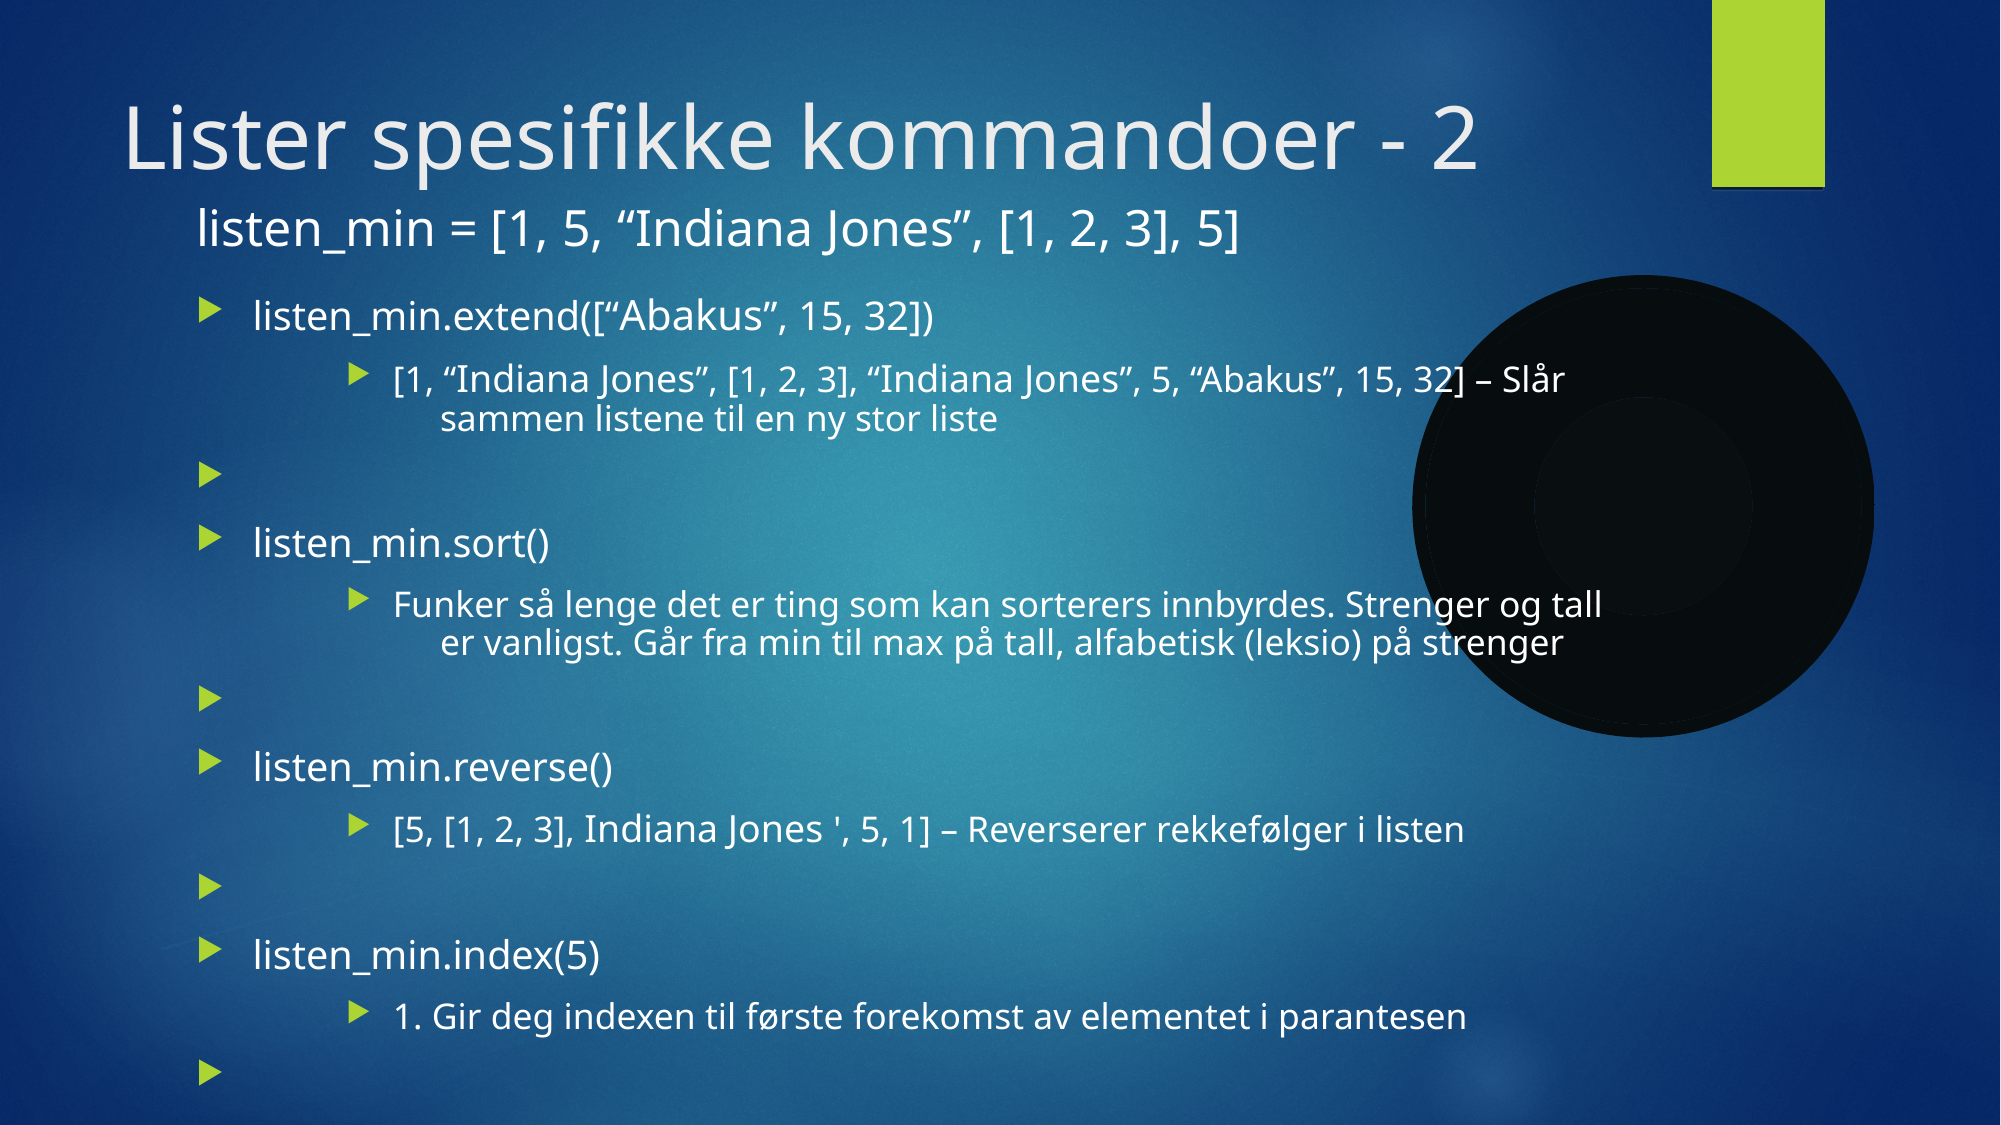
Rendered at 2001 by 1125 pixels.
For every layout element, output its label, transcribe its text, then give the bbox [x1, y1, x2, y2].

text_box listen_min = [1, 5, “Indiana Jones”, [1, 2, 3], 5] [181, 189, 1257, 264]
list listen_min.extend([“Abakus”, 15, 32]) [1, “Indiana Jones”, [1, 2, 3], “Indiana Jones”, 5, “Abakus”, 15, 32] – Slår sammen listene til en ny stor liste listen_min.sort() Funker så lenge det er ting som kan sorterers innbyrdes. Strenger og tall er vanligst. Går fra min til max på tall, alfabetisk (leksio) på strenger listen_min.reverse() [5, [1, 2, 3], Indiana Jones ', 5, 1] – Reverserer rekkefølger i listen listen_min.index(5) 1. Gir deg indexen til første forekomst av elementet i parantesen [181, 286, 1649, 1051]
title Lister spesifikke kommandoer - 2 [106, 74, 1649, 305]
